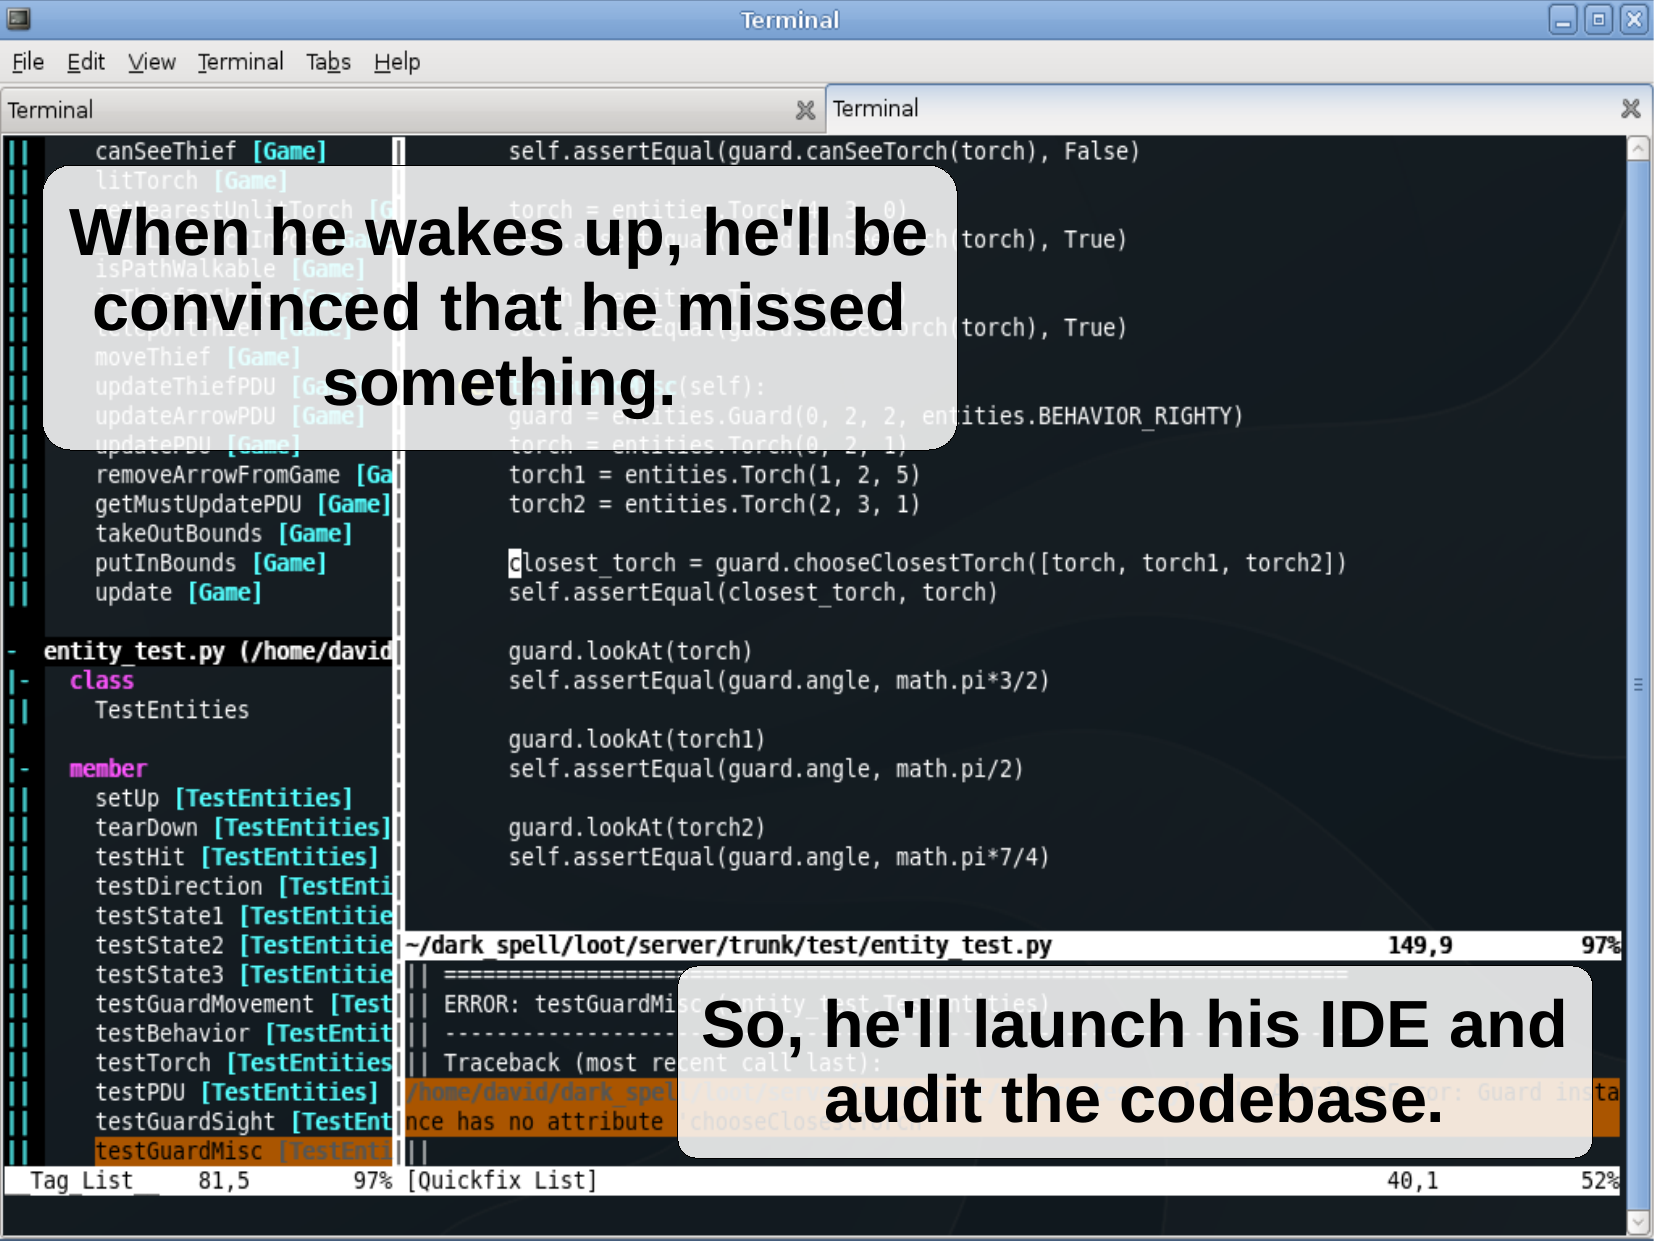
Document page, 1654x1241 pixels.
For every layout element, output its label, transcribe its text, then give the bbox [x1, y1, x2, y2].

text_box When he wakes up, he'll be convinced that he missed something. [42, 165, 958, 451]
picture [0, 0, 1654, 1241]
text_box So, he'll launch his IDE and audit the codebase. [677, 965, 1593, 1159]
